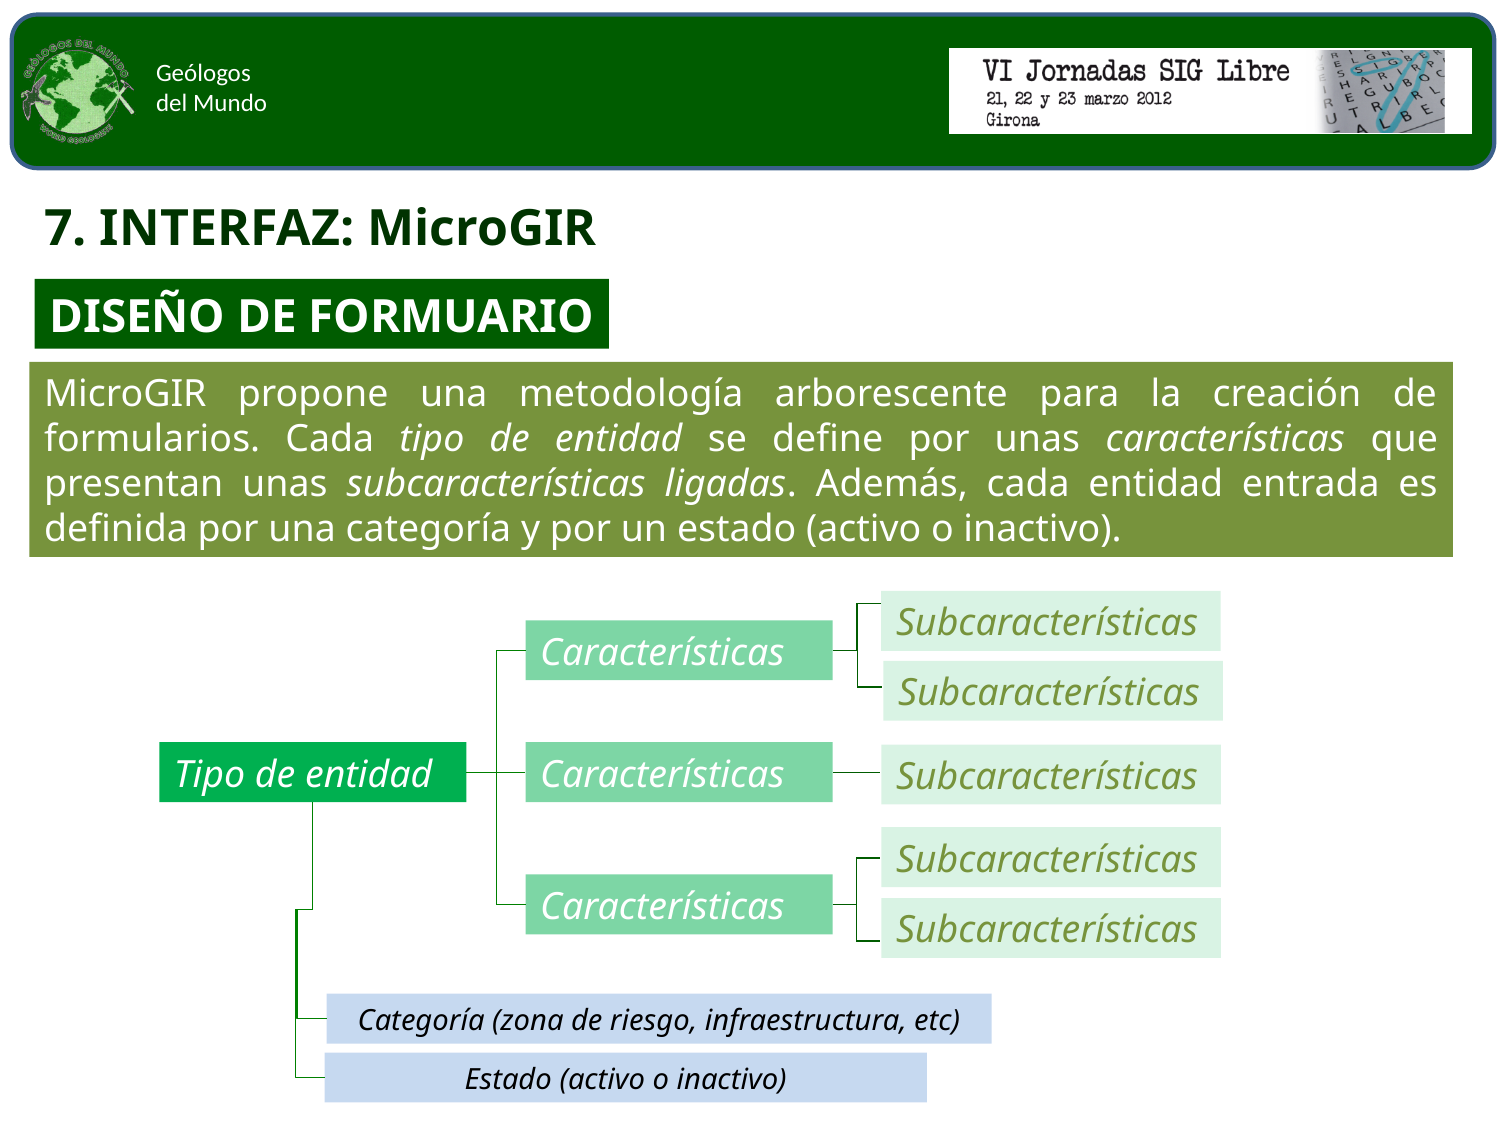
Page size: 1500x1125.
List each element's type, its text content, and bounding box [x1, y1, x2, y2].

text_box Subcaracterísticas [881, 744, 1221, 805]
text_box Características [525, 874, 833, 935]
text_box Subcaracterísticas [883, 660, 1223, 721]
text_box [11, 14, 1495, 169]
text_box Categoría (zona de riesgo, infraestructura, etc) [326, 993, 992, 1044]
text_box 7. INTERFAZ: MicroGIR [29, 188, 1477, 264]
text_box Características [525, 742, 833, 803]
text_box Características [525, 620, 833, 681]
text_box Estado (activo o inactivo) [324, 1052, 927, 1103]
text_box MicroGIR propone una metodología arborescente para la creación de formularios. Cada tipo de entidad se define por unas características que presentan unas subcaracterísticas ligadas. Además, cada entidad entrada es definida por una categoría y por un estado (activo o inactivo). [29, 361, 1453, 557]
text_box DISEÑO DE FORMUARIO [34, 278, 609, 349]
text_box Subcaracterísticas [881, 590, 1221, 651]
text_box Tipo de entidad [159, 742, 467, 803]
picture [19, 36, 136, 145]
text_box Subcaracterísticas [881, 827, 1221, 888]
text_box Subcaracterísticas [881, 898, 1221, 958]
text_box Geólogos del Mundo [141, 49, 361, 125]
picture [950, 50, 1471, 133]
